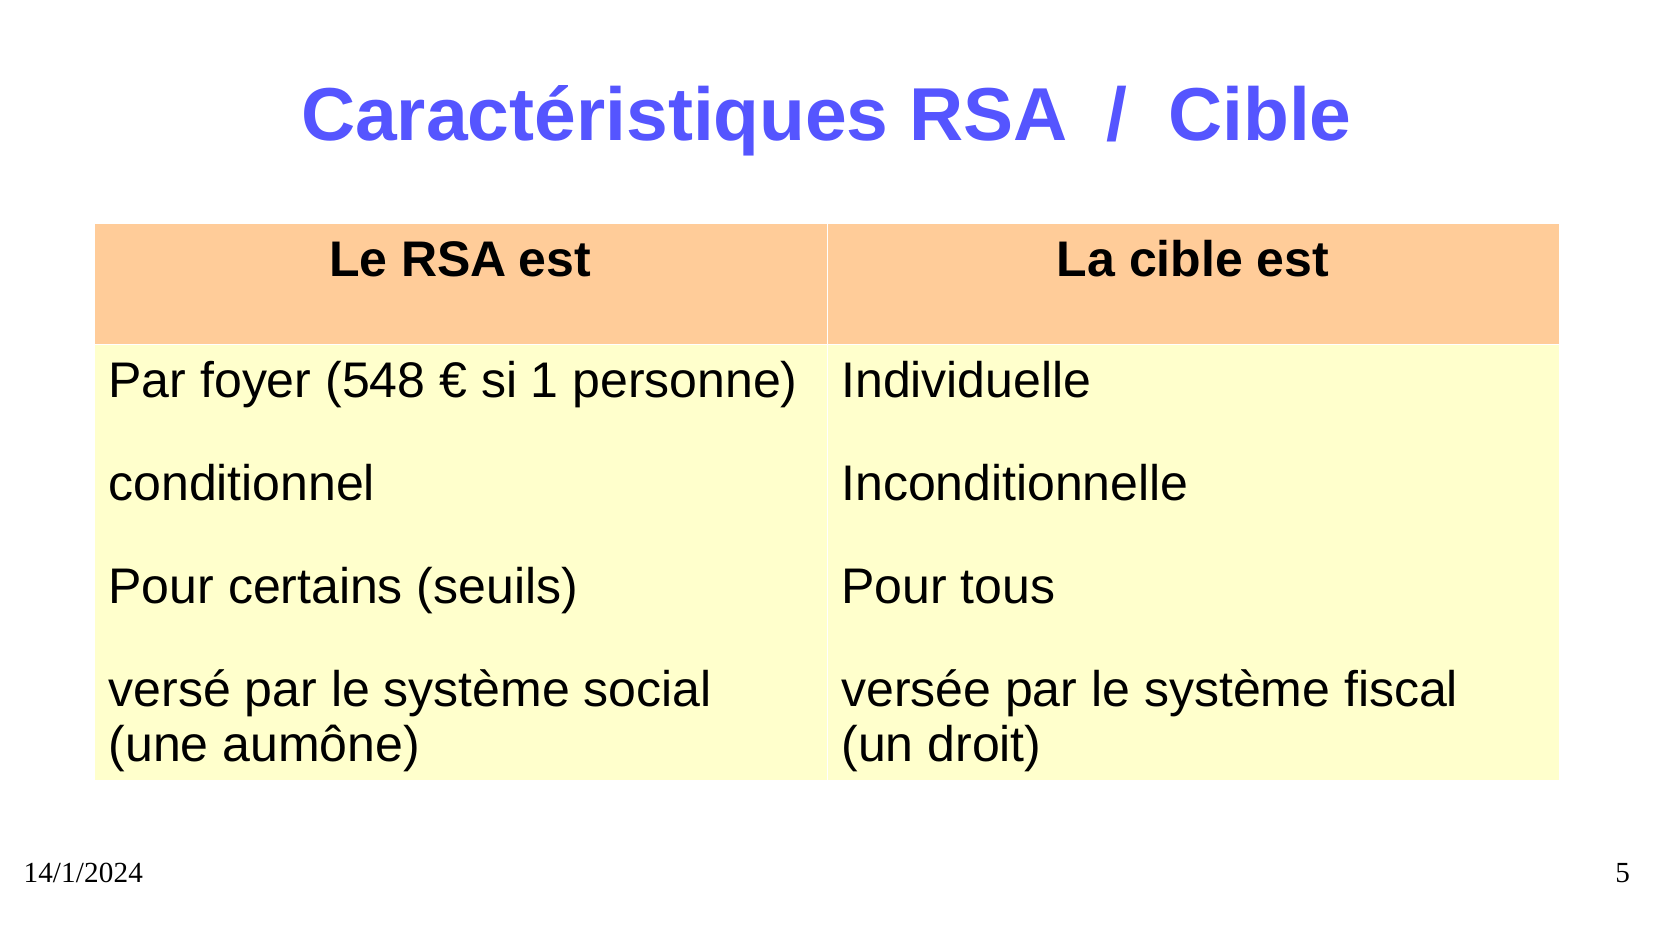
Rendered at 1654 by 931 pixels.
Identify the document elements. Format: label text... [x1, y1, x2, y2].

title Caractéristiques RSA / Cible [82, 37, 1571, 193]
table_header Le RSA est [95, 224, 827, 344]
table_cell Par foyer (548 € si 1 personne) conditionnel Pour certains (seuils) versé par le système social (une aumône) [95, 345, 827, 780]
table_header La cible est [828, 224, 1559, 344]
table_cell Individuelle Inconditionnelle Pour tous versée par le système fiscal (un droit) [828, 345, 1559, 780]
